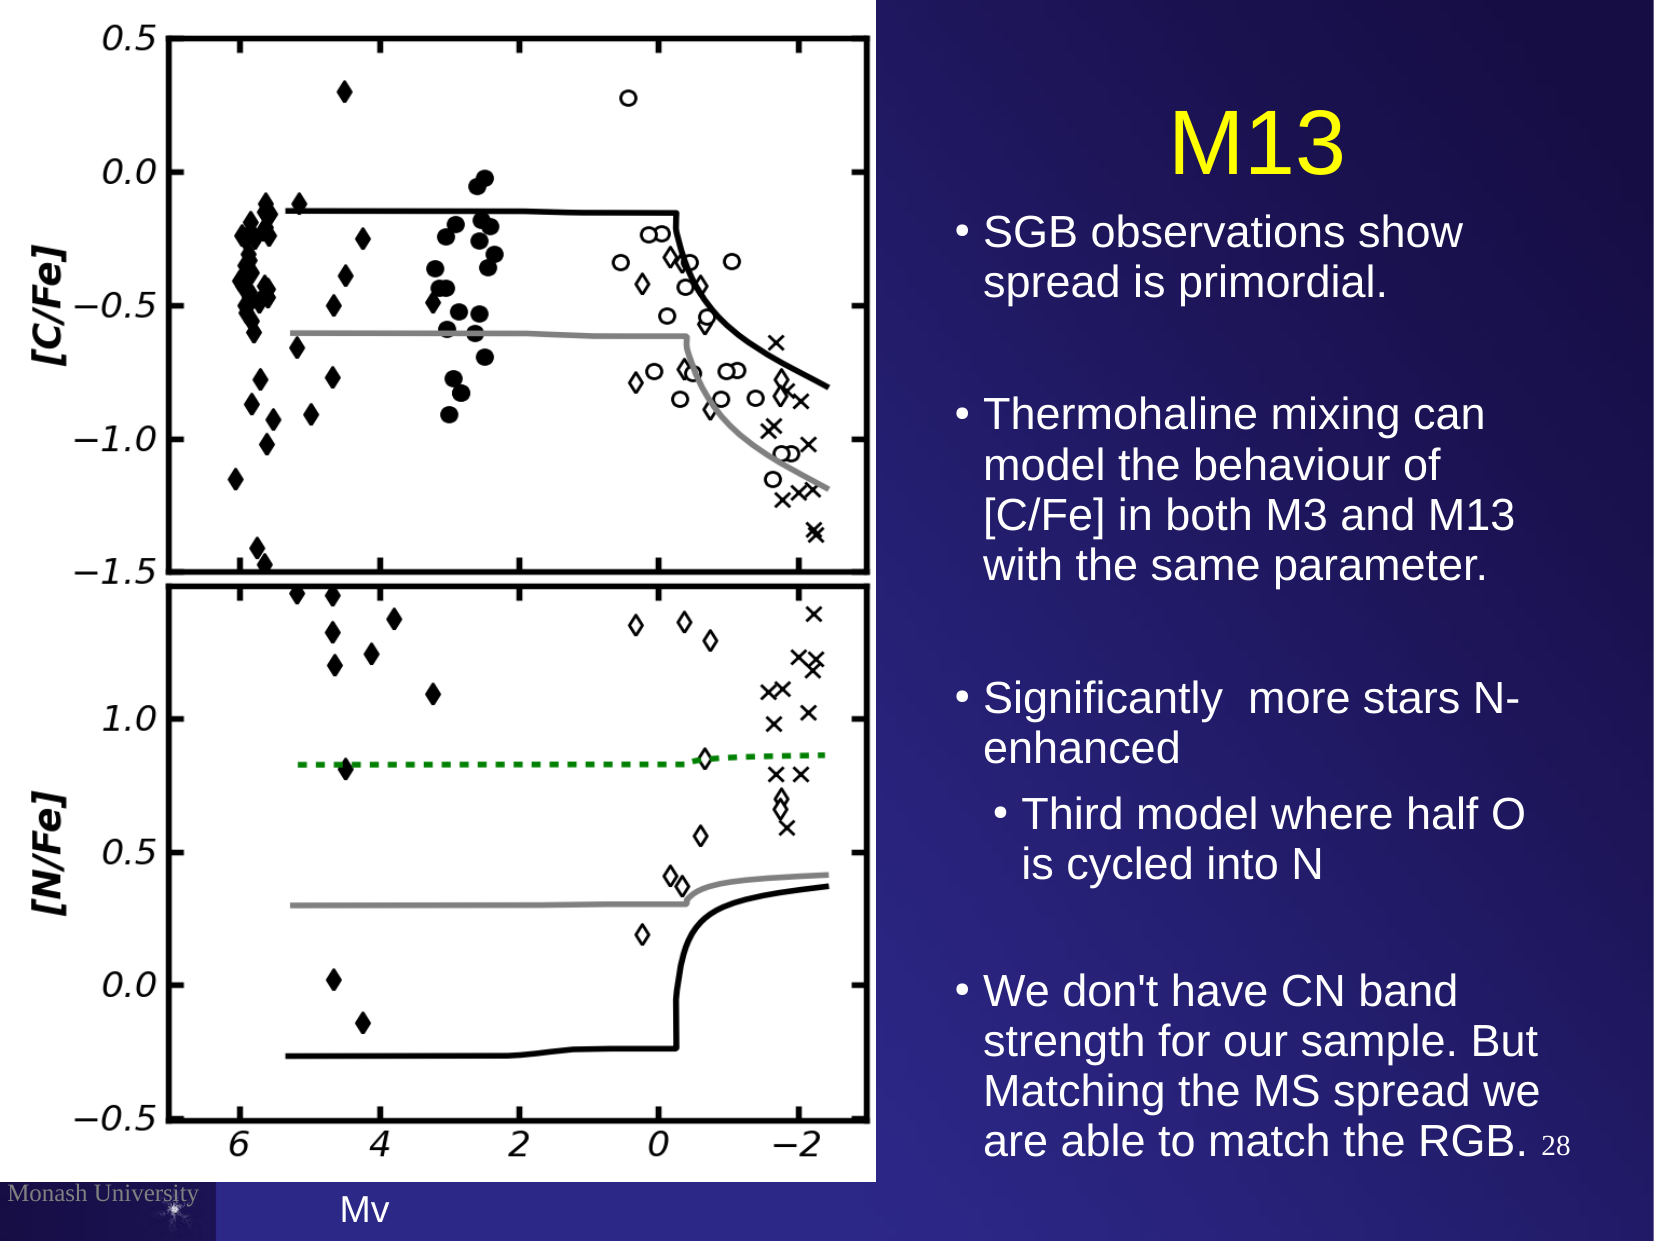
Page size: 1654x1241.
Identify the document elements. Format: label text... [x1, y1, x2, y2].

text_box Mv [324, 1181, 473, 1238]
list SGB observations show spread is primordial. Thermohaline mixing can model the behaviour of [C/Fe] in both M3 and M13 with the same parameter. Significantly more stars N-enhanced Third model where half O is cycled into N We don't have CN band strength for our sample. But Matching the MS spread we are able to match the RGB. [944, 206, 1571, 1182]
picture [0, 0, 1654, 1241]
title M13 [1003, 29, 1512, 206]
